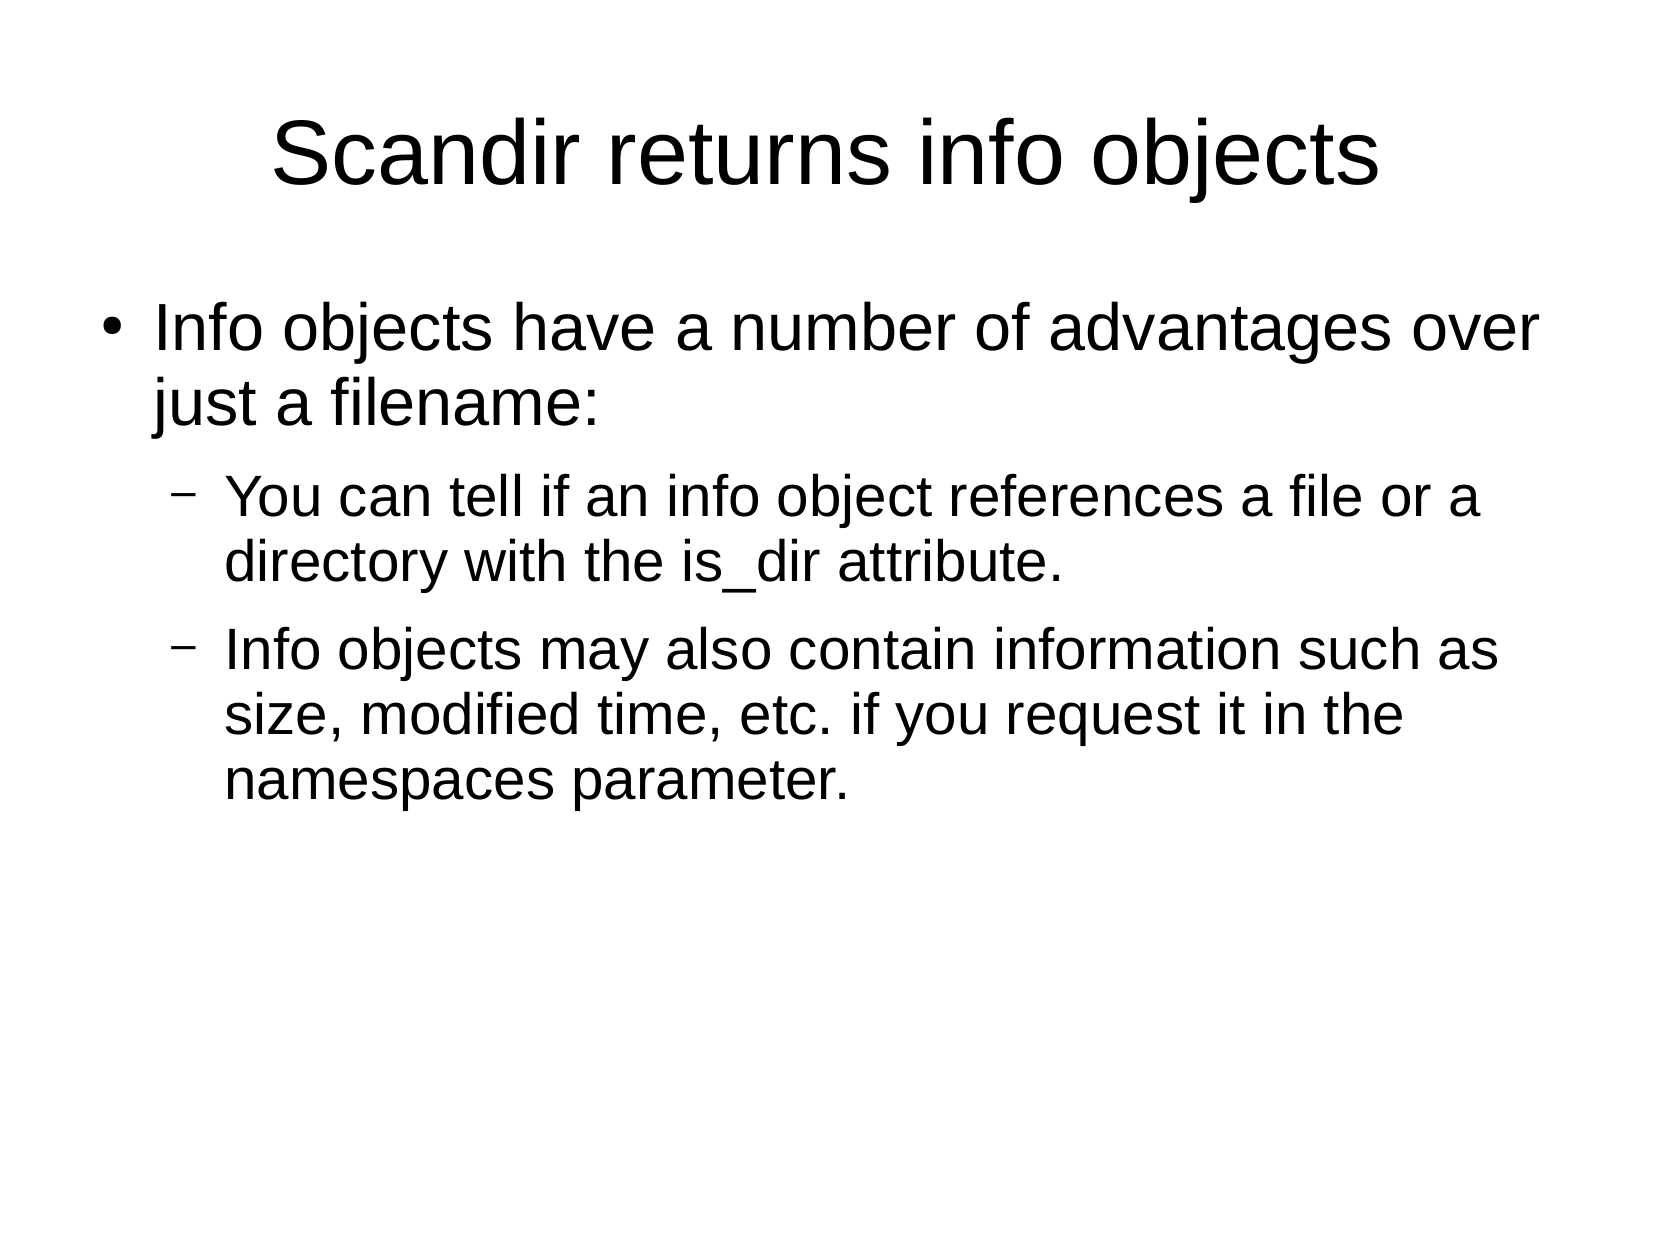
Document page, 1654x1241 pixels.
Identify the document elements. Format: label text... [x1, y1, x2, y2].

title Scandir returns info objects [82, 49, 1571, 257]
list Info objects have a number of advantages over just a filename: You can tell if an info object references a file or a directory with the is_dir attribute. Info objects may also contain information such as size, modified time, etc. if you request it in the namespaces parameter. [82, 290, 1571, 1010]
